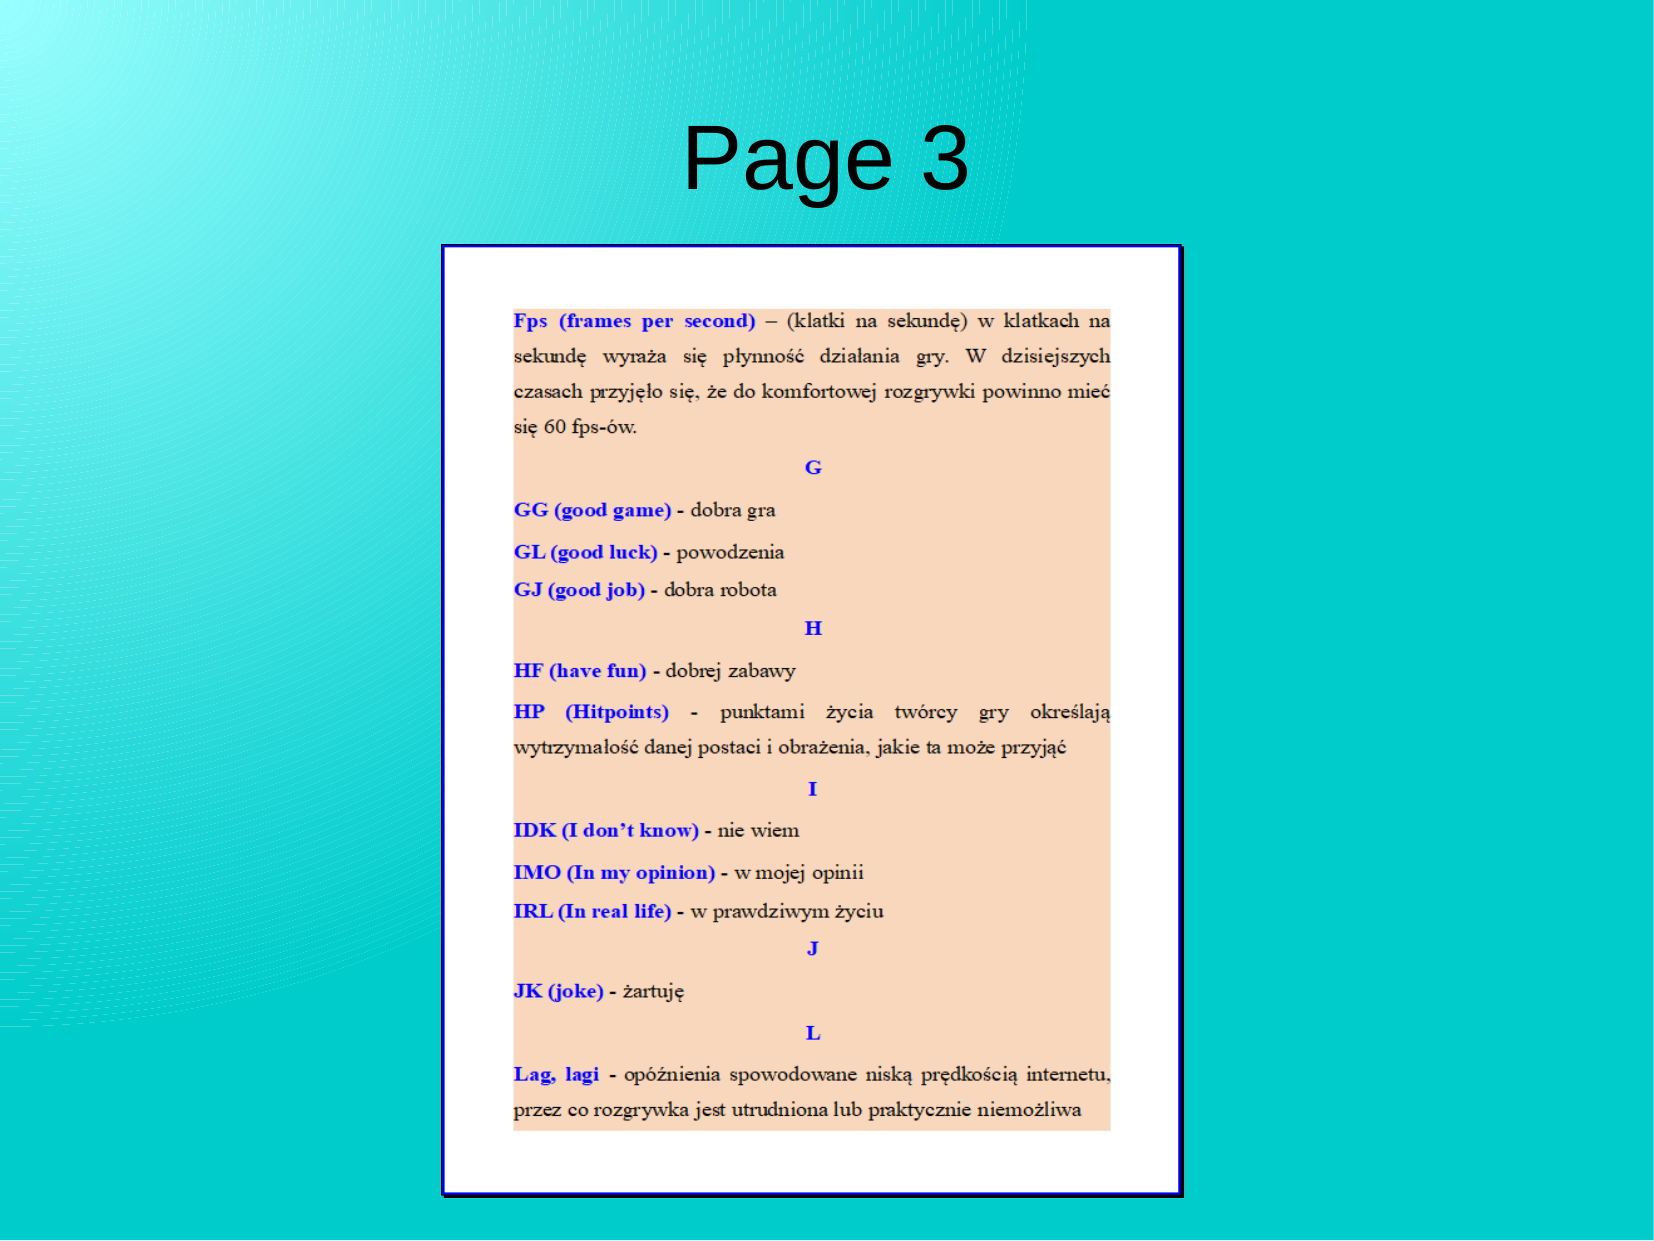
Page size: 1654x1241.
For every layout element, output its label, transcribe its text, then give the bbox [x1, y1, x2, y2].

picture [436, 236, 1241, 1205]
title Page 3 [82, 49, 1571, 257]
